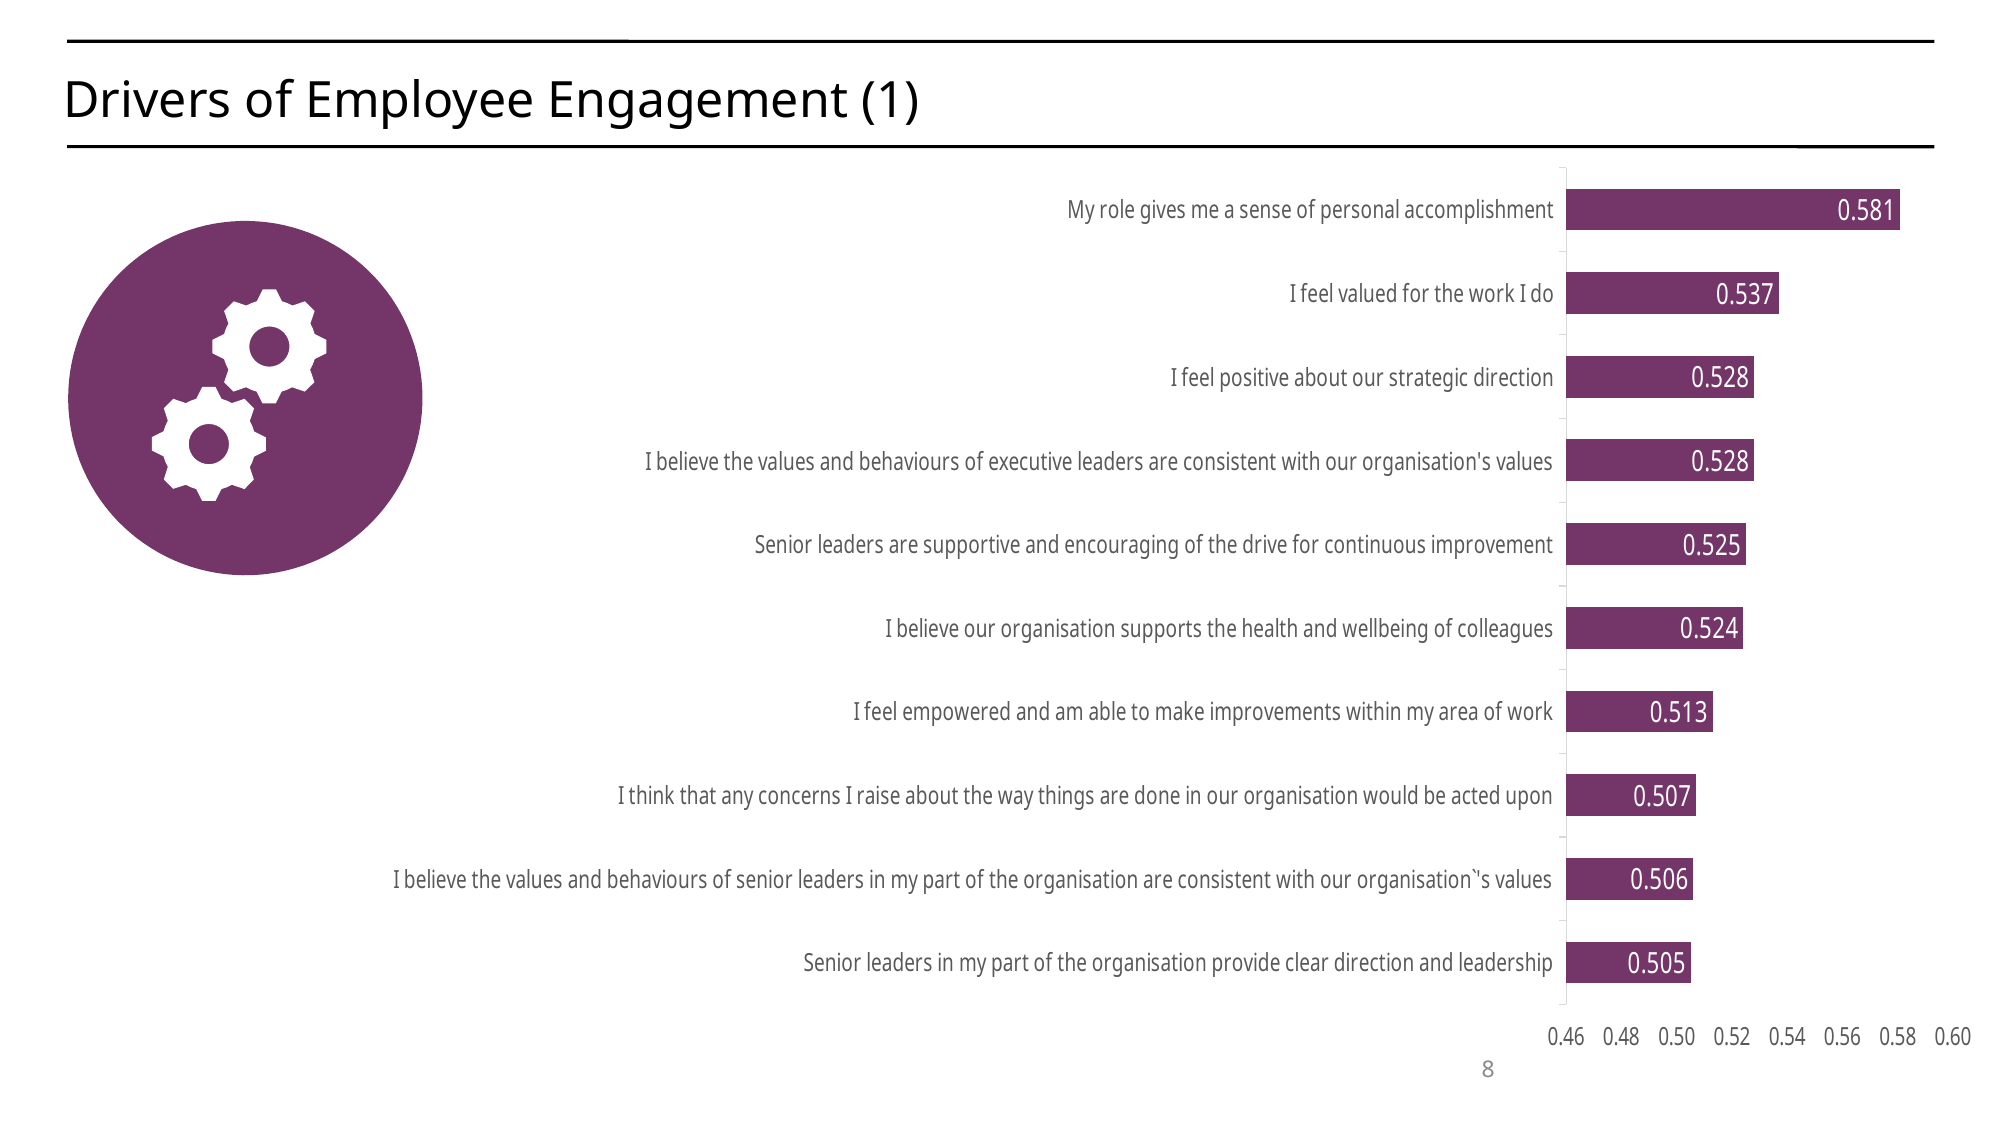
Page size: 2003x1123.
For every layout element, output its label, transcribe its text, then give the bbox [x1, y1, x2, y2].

title Drivers of Employee Engagement (1) [63, 48, 1931, 136]
text_box [68, 284, 109, 512]
text_box [128, 220, 363, 265]
text_box [122, 526, 368, 576]
text_box [370, 272, 423, 524]
chart [393, 157, 1982, 1123]
picture [109, 265, 370, 526]
